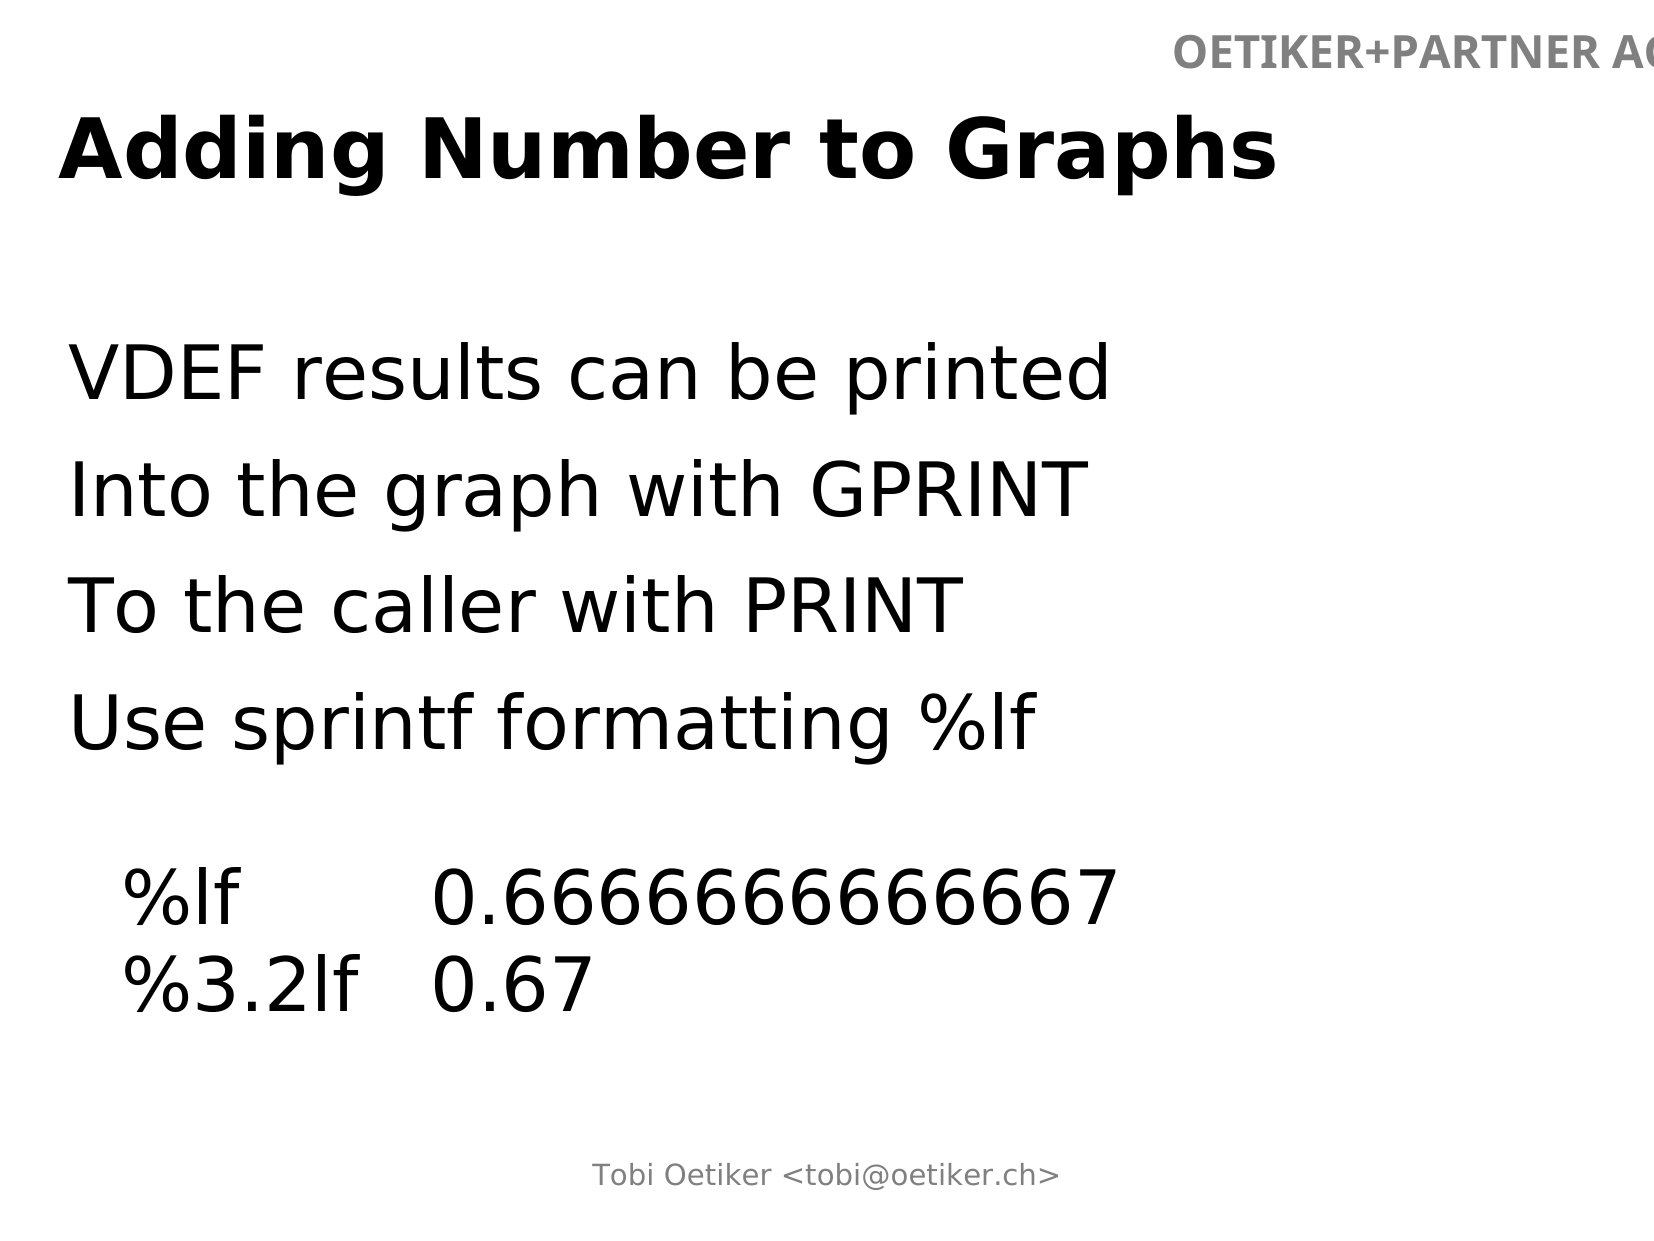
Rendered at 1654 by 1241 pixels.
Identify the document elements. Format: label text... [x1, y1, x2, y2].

title Adding Number to Graphs [59, 75, 1607, 225]
list VDEF results can be printed Into the graph with GPRINT To the caller with PRINT Use sprintf formatting %lf %lf 0.6666666666667 %3.2lf 0.67 [50, 329, 1571, 1099]
